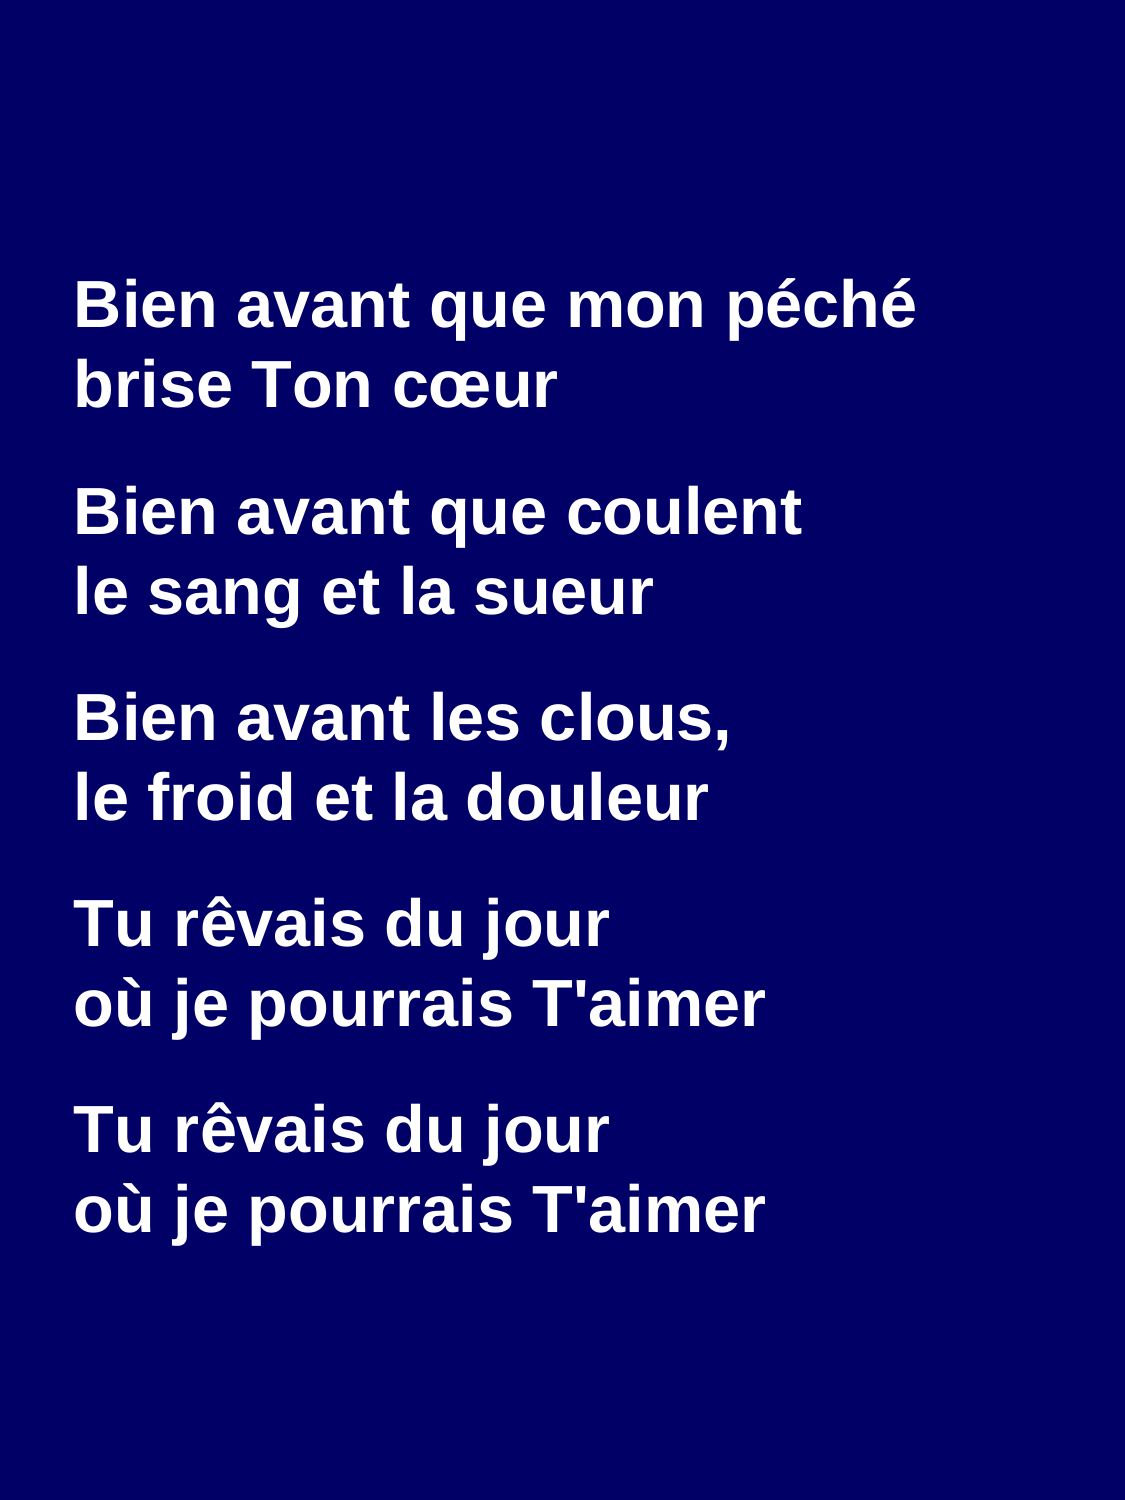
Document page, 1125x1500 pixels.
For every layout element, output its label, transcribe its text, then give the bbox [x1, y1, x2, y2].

text_box Bien avant que mon péché brise Ton cœur Bien avant que coulent le sang et la sueur Bien avant les clous, le froid et la douleur Tu rêvais du jour où je pourrais T'aimer Tu rêvais du jour où je pourrais T'aimer [59, 136, 1125, 1241]
